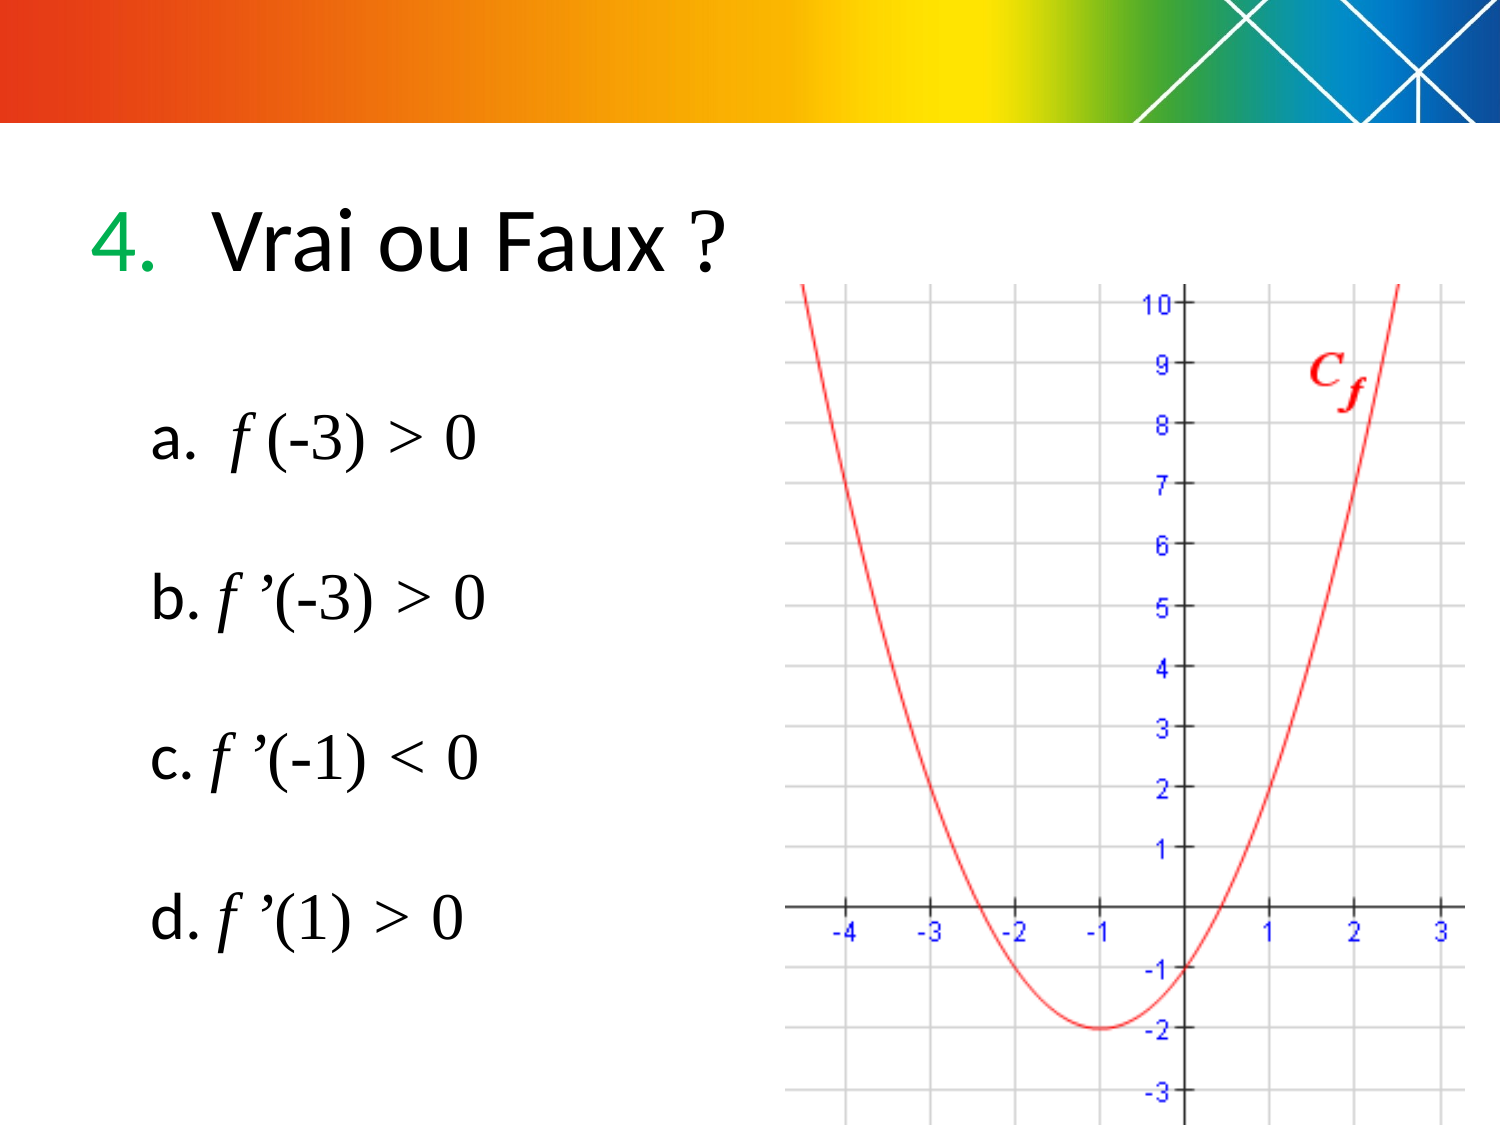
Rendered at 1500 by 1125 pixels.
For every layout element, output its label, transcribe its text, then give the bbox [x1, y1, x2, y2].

text_box a. f (-3) > 0 b. f ’(-3) > 0 c. f ’(-1) < 0 d. f ’(1) > 0 [135, 385, 691, 1041]
title Vrai ou Faux ? [75, 163, 1426, 305]
picture [785, 284, 1465, 1125]
picture [1340, 0, 1500, 123]
picture [0, 0, 1359, 123]
